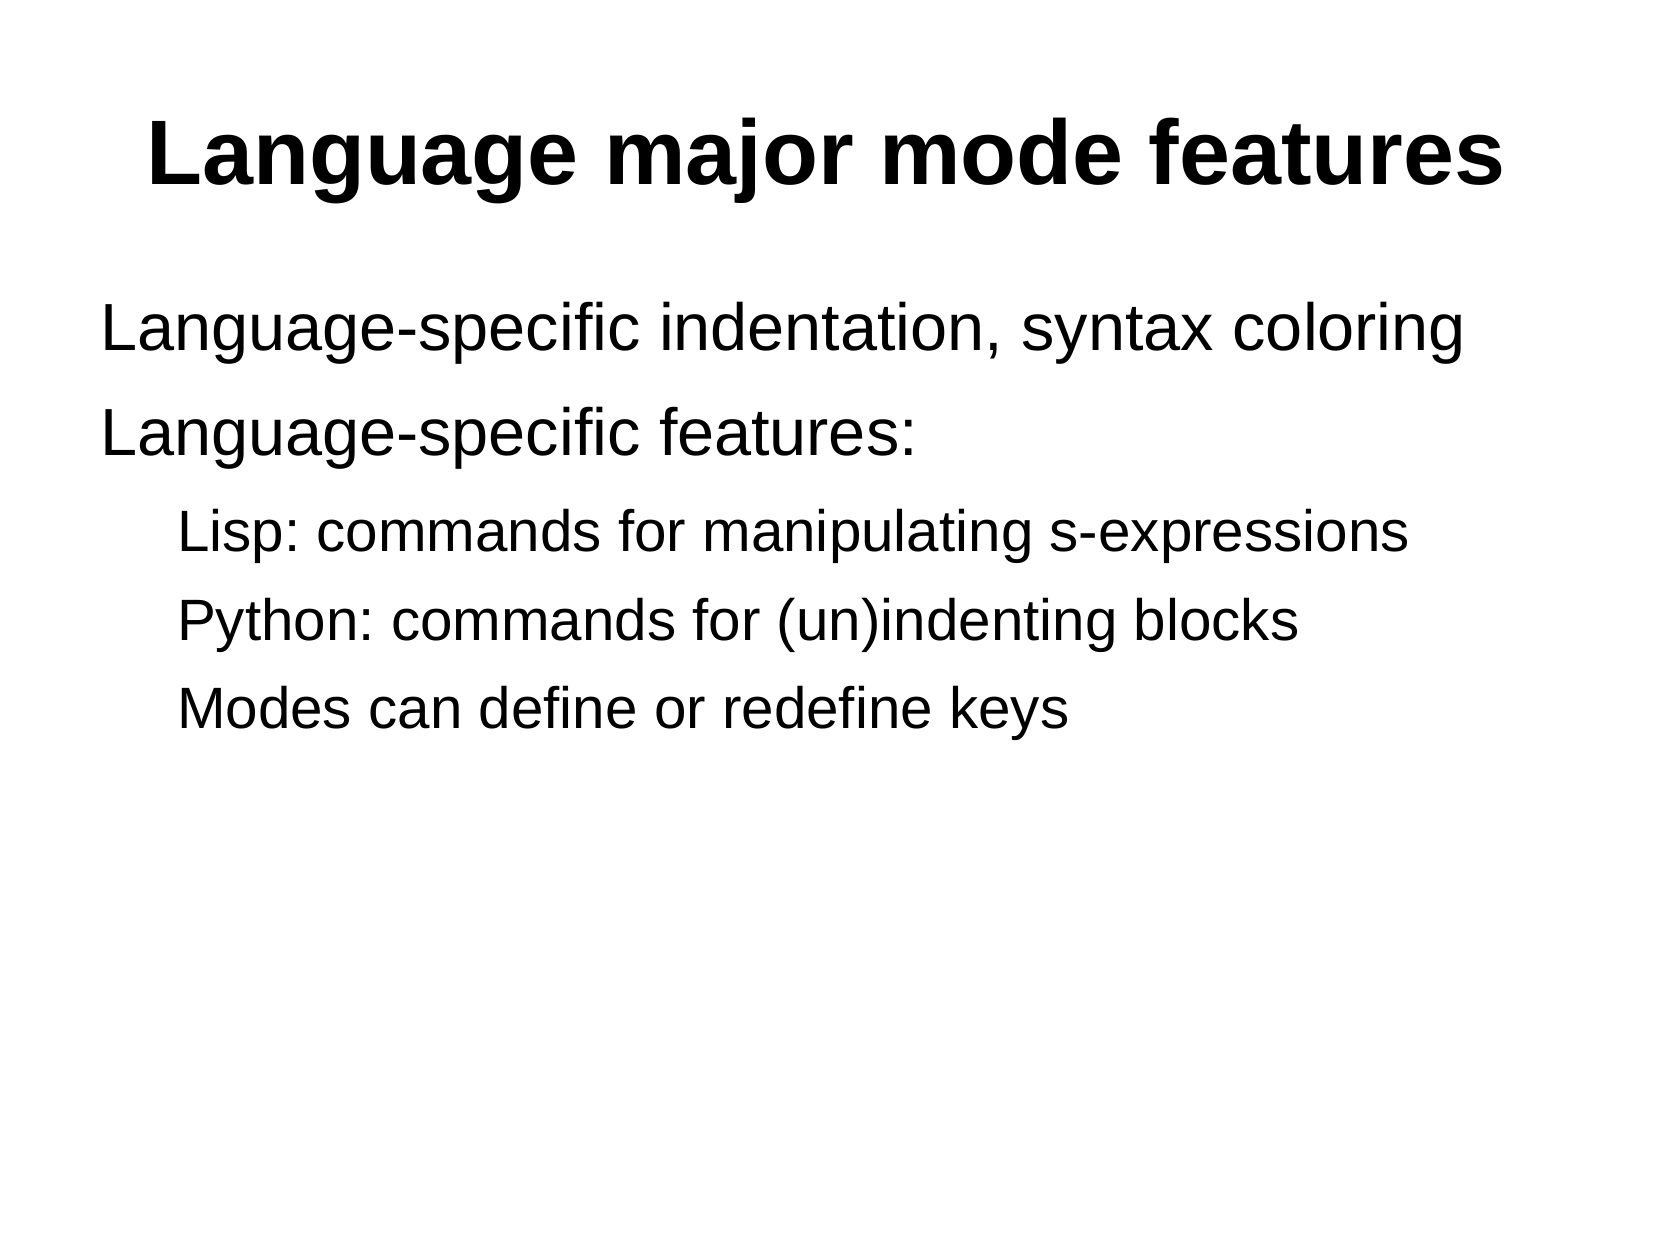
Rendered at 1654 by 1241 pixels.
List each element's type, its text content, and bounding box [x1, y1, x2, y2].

title Language major mode features [82, 56, 1571, 250]
list Language-specific indentation, syntax coloring Language-specific features: Lisp: commands for manipulating s-expressions Python: commands for (un)indenting blocks Modes can define or redefine keys [82, 290, 1571, 1094]
